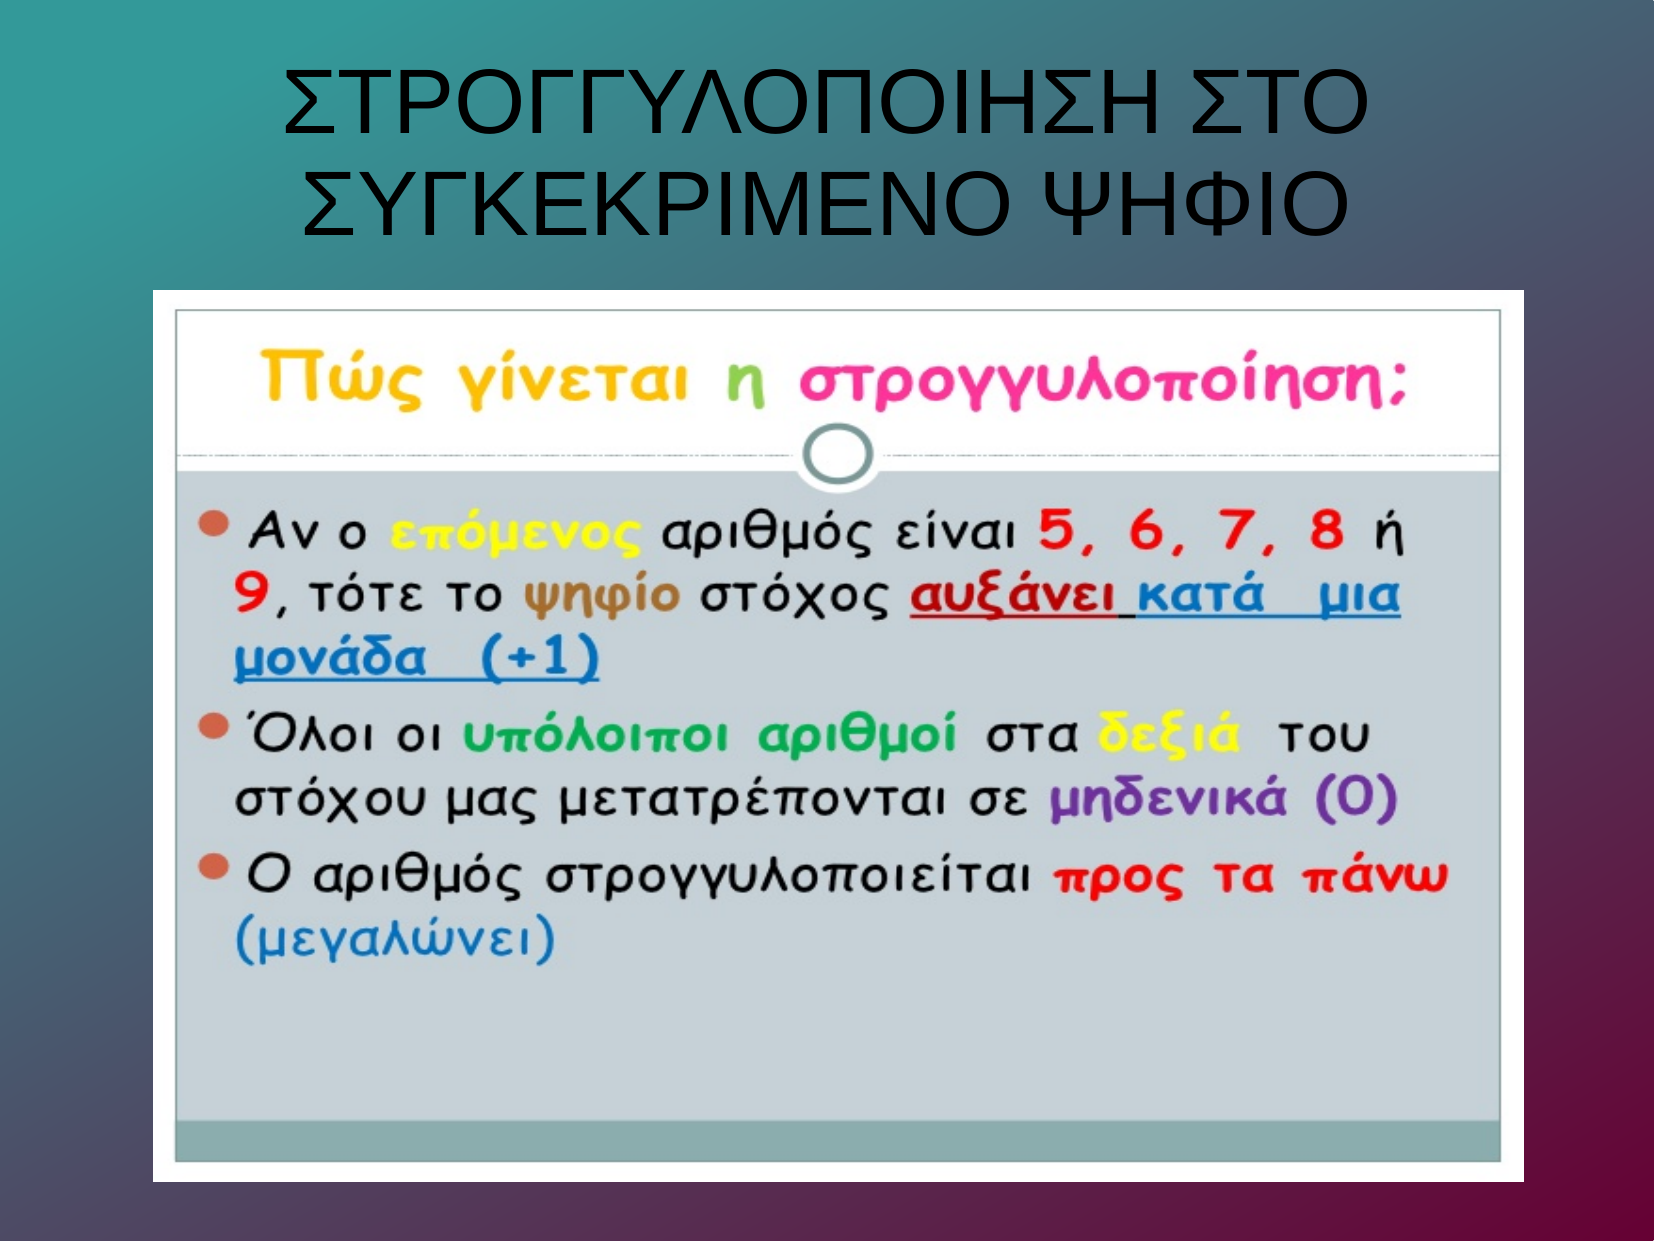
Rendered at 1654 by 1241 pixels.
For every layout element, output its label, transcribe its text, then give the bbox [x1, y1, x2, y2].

picture [153, 290, 1524, 1182]
title ΣΤΡΟΓΓΥΛΟΠΟΙΗΣΗ ΣΤΟ ΣΥΓΚΕΚΡΙΜΕΝΟ ΨΗΦΙΟ [82, 49, 1571, 257]
